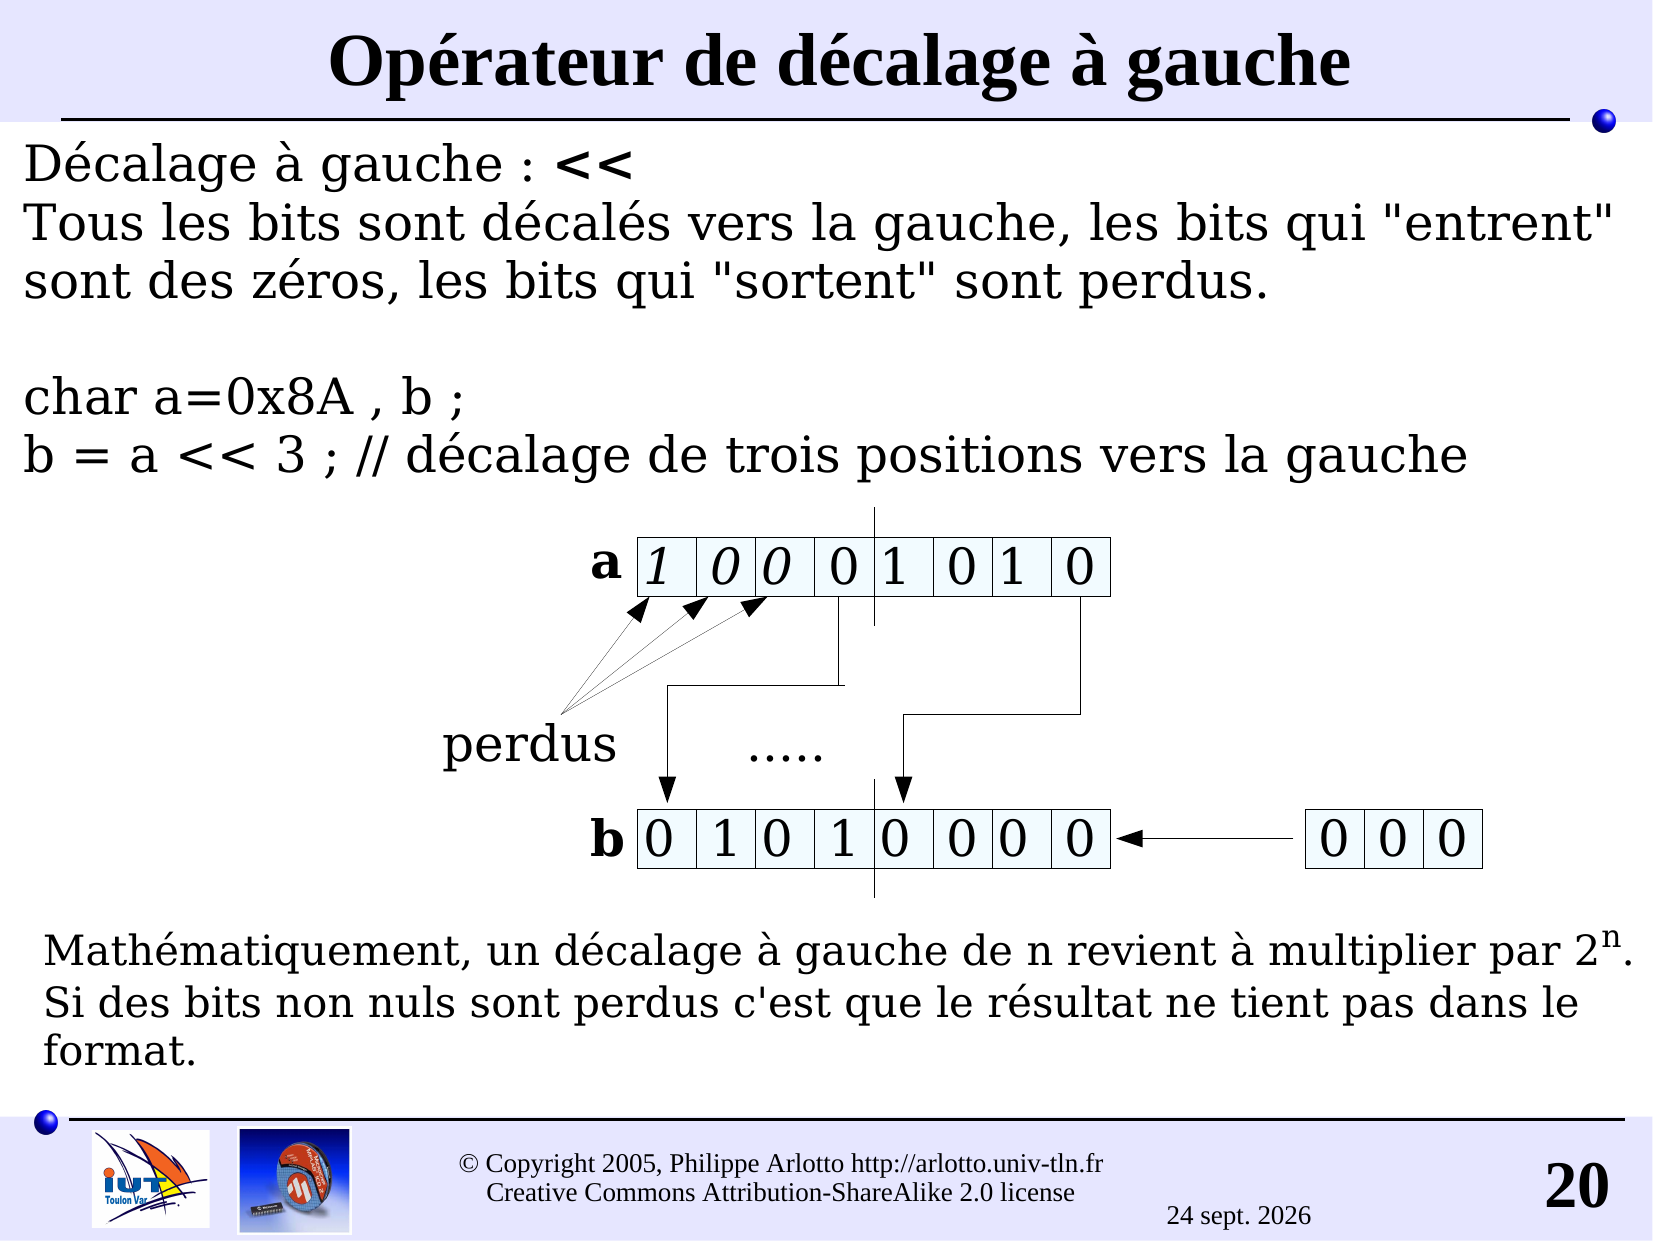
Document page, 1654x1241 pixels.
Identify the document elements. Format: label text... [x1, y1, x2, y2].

text_box 0 [755, 537, 814, 597]
text_box 0 [637, 809, 696, 869]
text_box 1 [637, 537, 696, 597]
text_box 0 [814, 537, 874, 597]
text_box 0 [1051, 809, 1111, 869]
text_box a [590, 531, 624, 591]
text_box 1 [992, 537, 1051, 597]
text_box 1 [875, 537, 933, 597]
text_box 0 [1051, 537, 1111, 597]
picture [237, 1126, 352, 1235]
title Opérateur de décalage à gauche [95, 11, 1585, 110]
text_box 0 [696, 537, 755, 597]
text_box perdus [442, 715, 619, 774]
text_box b [590, 809, 626, 868]
text_box Mathématiquement, un décalage à gauche de n revient à multiplier par 2n. Si des bits non nuls sont perdus c'est que le résultat ne tient pas dans le format. [42, 915, 1649, 1077]
text_box 0 [992, 809, 1051, 869]
text_box 0 [1424, 809, 1483, 869]
text_box 1 [814, 809, 874, 869]
text_box 0 [933, 537, 992, 597]
text_box 1 [696, 809, 755, 869]
text_box 0 [875, 809, 933, 869]
text_box 0 [933, 809, 992, 869]
text_box Décalage à gauche : << Tous les bits sont décalés vers la gauche, les bits qui "entrent" sont des zéros, les bits qui "sortent" sont perdus. char a=0x8A , b ; b = a << 3 ; // décalage de trois positions vers la gauche [23, 134, 1617, 485]
text_box 0 [755, 809, 814, 869]
text_box 0 [1305, 809, 1364, 869]
text_box ..... [746, 714, 827, 773]
text_box 0 [1364, 809, 1424, 869]
